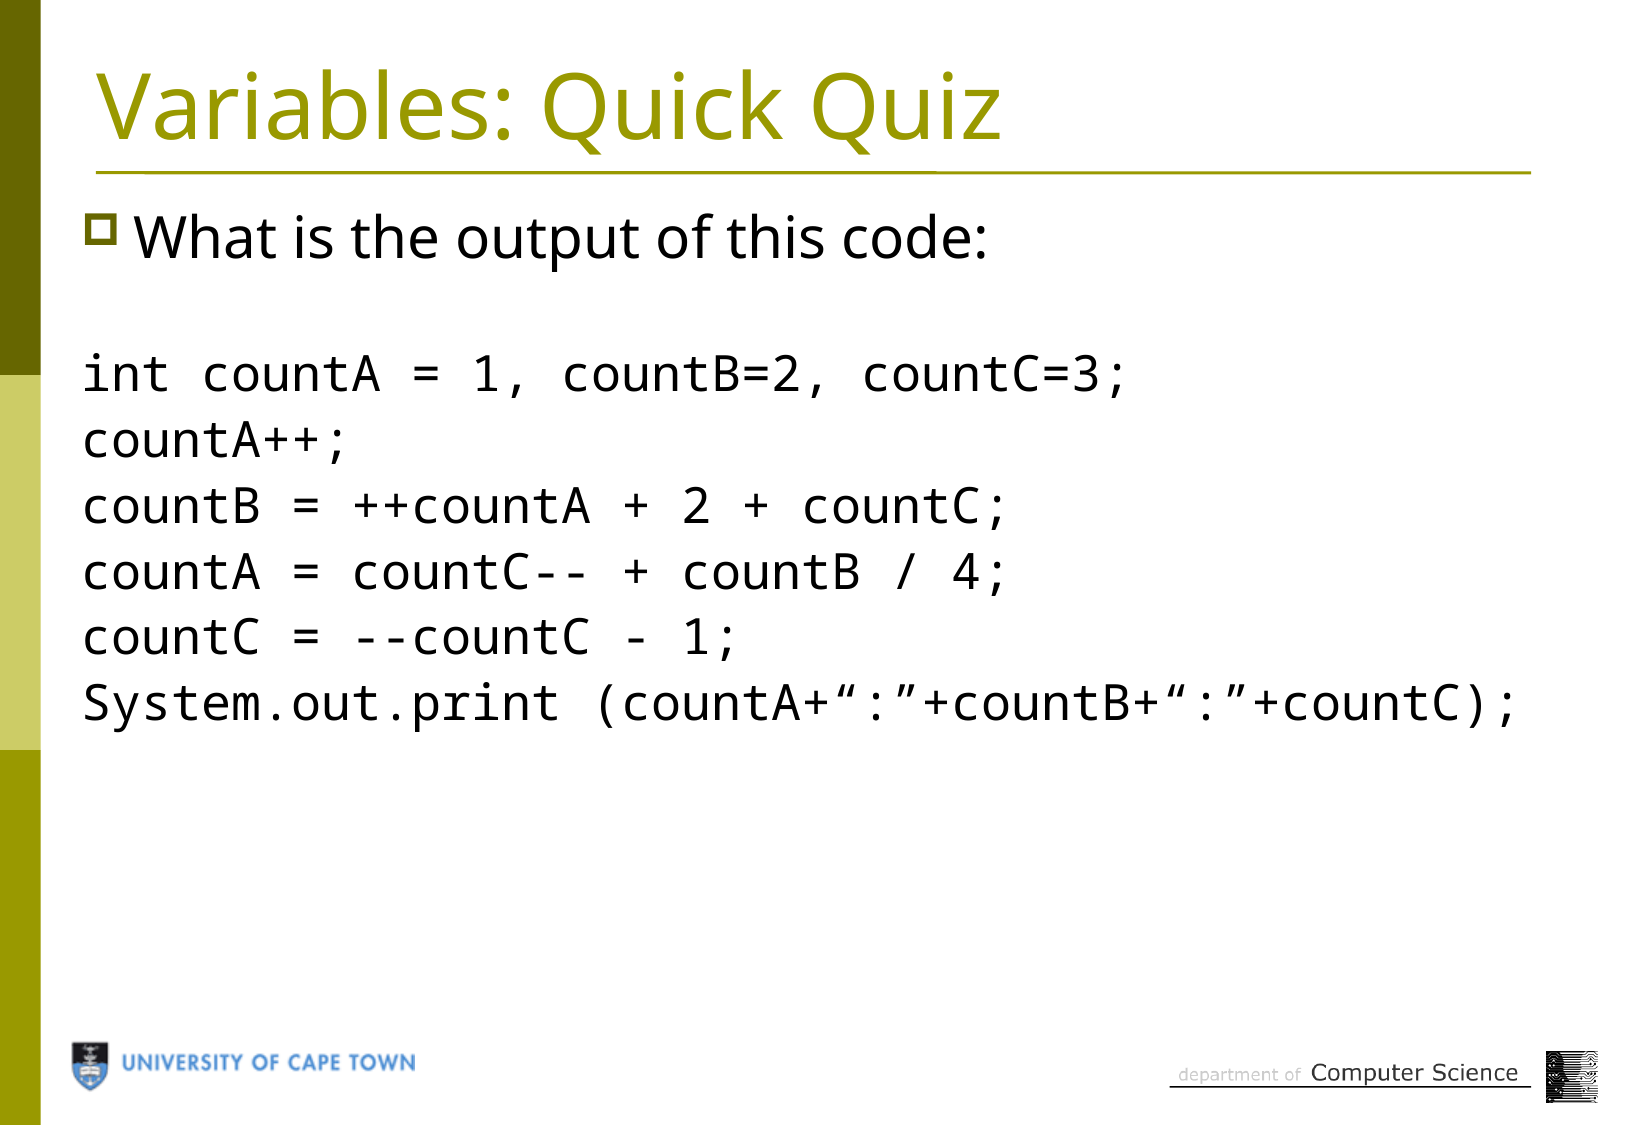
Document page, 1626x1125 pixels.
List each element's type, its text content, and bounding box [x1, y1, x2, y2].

picture [61, 1024, 415, 1103]
picture [1169, 1043, 1532, 1091]
picture [1546, 1051, 1598, 1103]
title Variables: Quick Quiz [81, 37, 1543, 180]
text_box What is the output of this code: int countA = 1, countB=2, countC=3; countA++; countB = ++countA + 2 + countC; countA = countC-- + countB / 4; countC = --countC - 1; System.out.print (countA+“:”+countB+“:”+countC); [81, 196, 1543, 1006]
